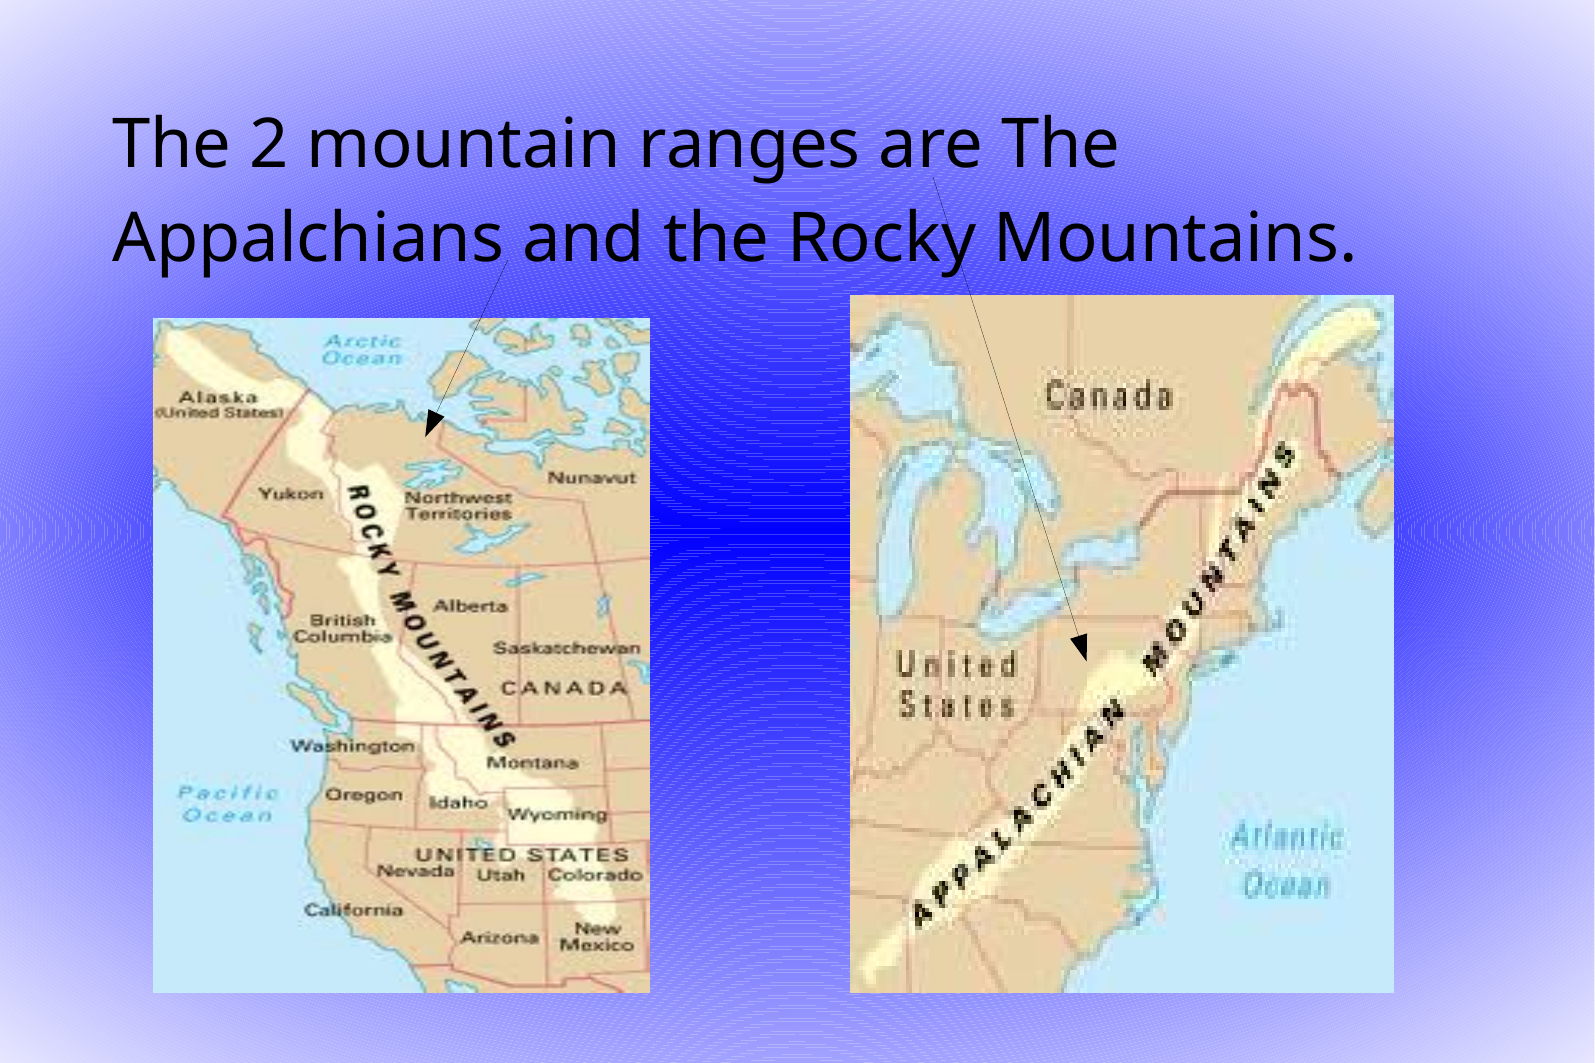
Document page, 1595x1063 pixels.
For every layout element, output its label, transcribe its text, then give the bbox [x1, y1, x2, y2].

list The 2 mountain ranges are The Appalchians and the Rocky Mountains. [41, 94, 1477, 797]
picture [850, 295, 1394, 993]
picture [153, 318, 650, 993]
